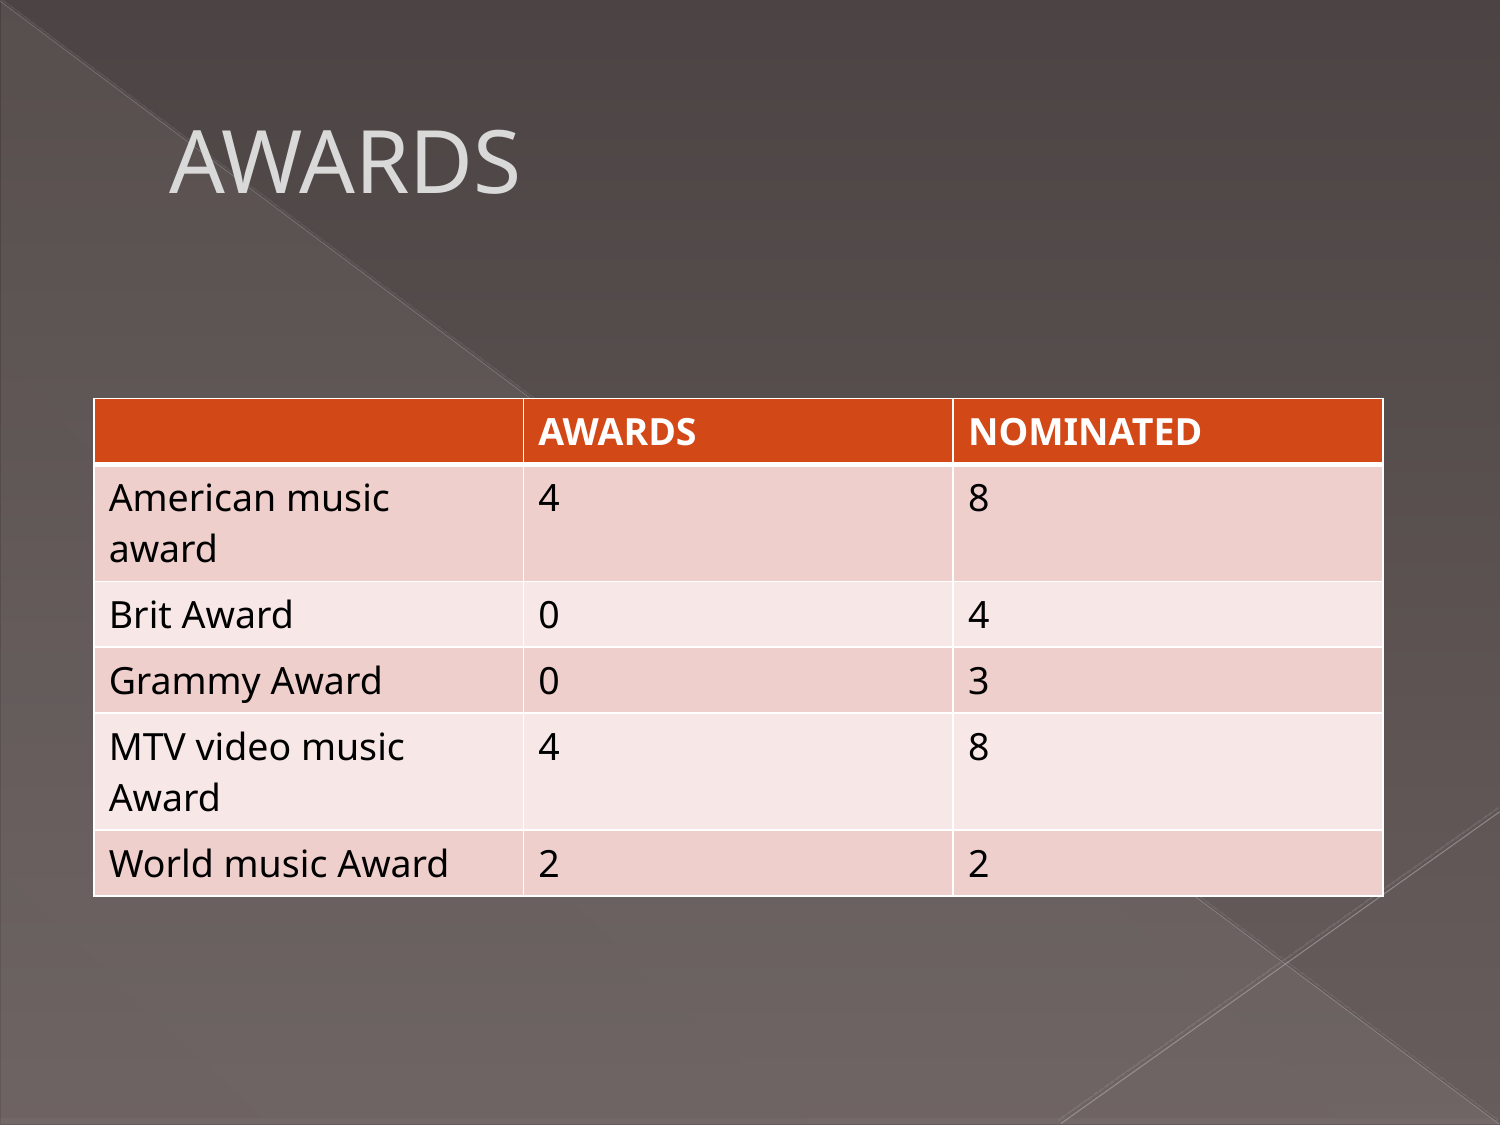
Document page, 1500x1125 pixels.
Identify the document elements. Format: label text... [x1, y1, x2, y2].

table_cell 4 [524, 467, 952, 581]
table_cell 0 [524, 648, 952, 712]
table_header [95, 399, 523, 462]
table_cell 3 [954, 648, 1382, 712]
title AWARDS [75, 43, 1425, 274]
table_cell American music award [95, 467, 523, 581]
table_cell 8 [954, 714, 1382, 829]
table_cell World music Award [95, 831, 523, 895]
table_cell 4 [524, 714, 952, 829]
table_cell 2 [524, 831, 952, 895]
table_header NOMINATED [954, 399, 1382, 462]
table_cell 8 [954, 467, 1382, 581]
table_cell 2 [954, 831, 1382, 895]
table_cell MTV video music Award [95, 714, 523, 829]
table_cell Grammy Award [95, 648, 523, 712]
table_cell 0 [524, 582, 952, 646]
table_cell 4 [954, 582, 1382, 646]
table_header AWARDS [524, 399, 952, 462]
table_cell Brit Award [95, 582, 523, 646]
